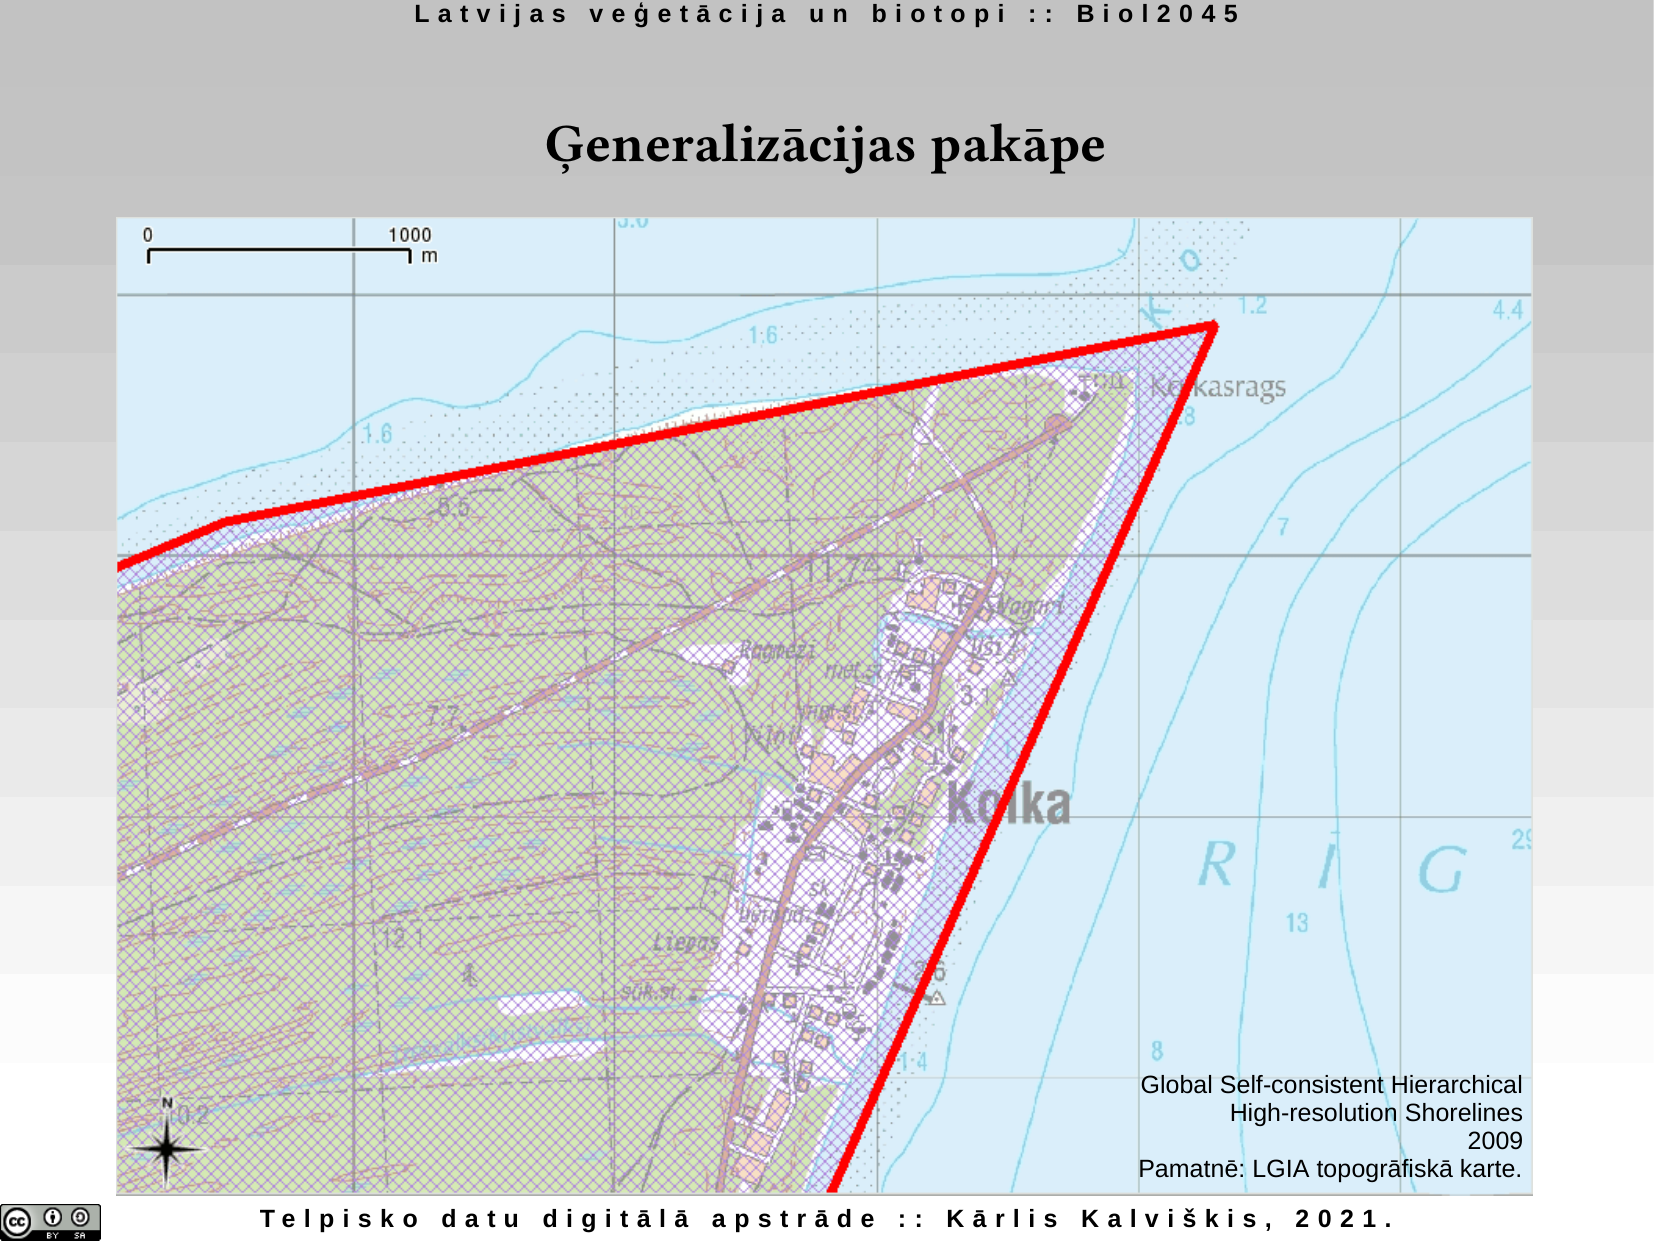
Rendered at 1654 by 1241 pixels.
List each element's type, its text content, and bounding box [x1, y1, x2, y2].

picture [0, 217, 1654, 1241]
text_box Global Self-consistent Hierarchical High-resolution Shorelines 2009 Pamatnē: LGIA topogrāfiskā karte. [1138, 1070, 1524, 1183]
title Ģeneralizācijas pakāpe [0, 1, 1654, 287]
